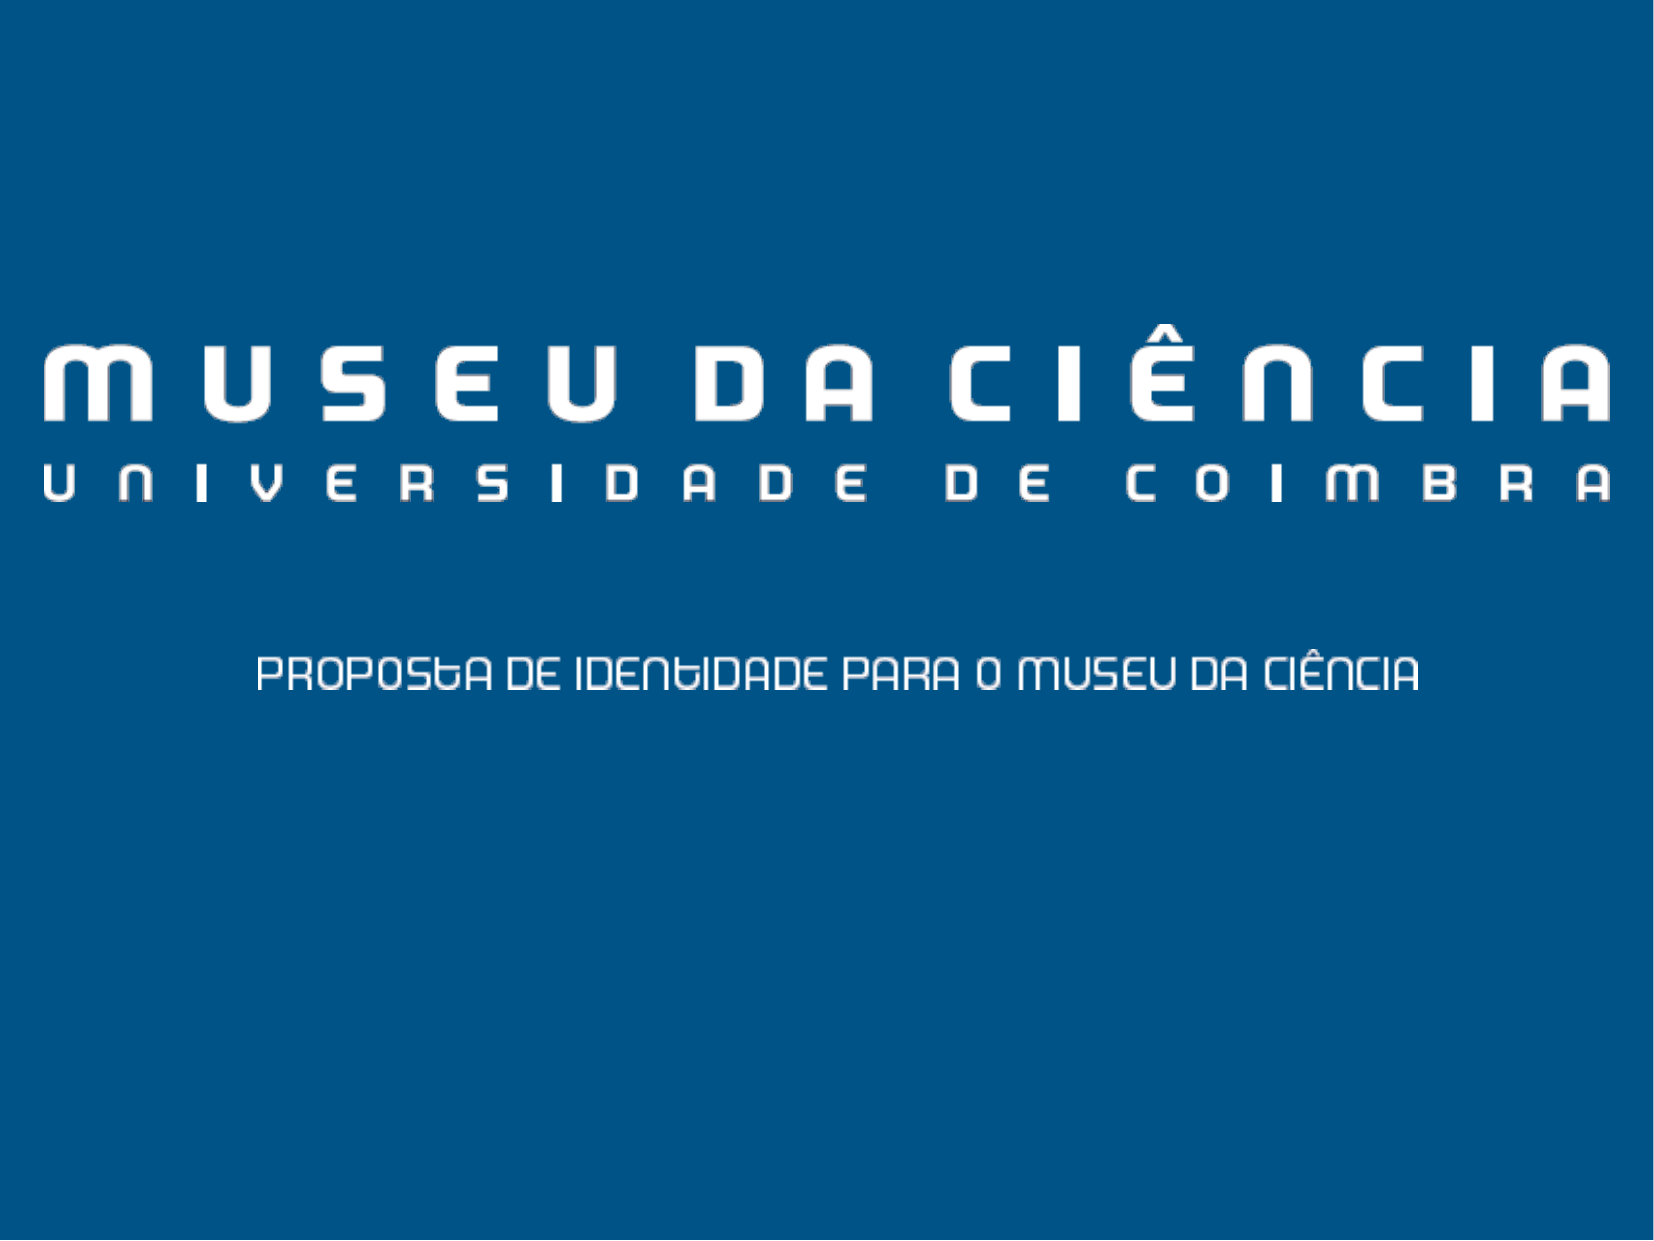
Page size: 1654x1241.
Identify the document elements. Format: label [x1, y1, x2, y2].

picture [44, 324, 1610, 502]
picture [258, 649, 1418, 690]
